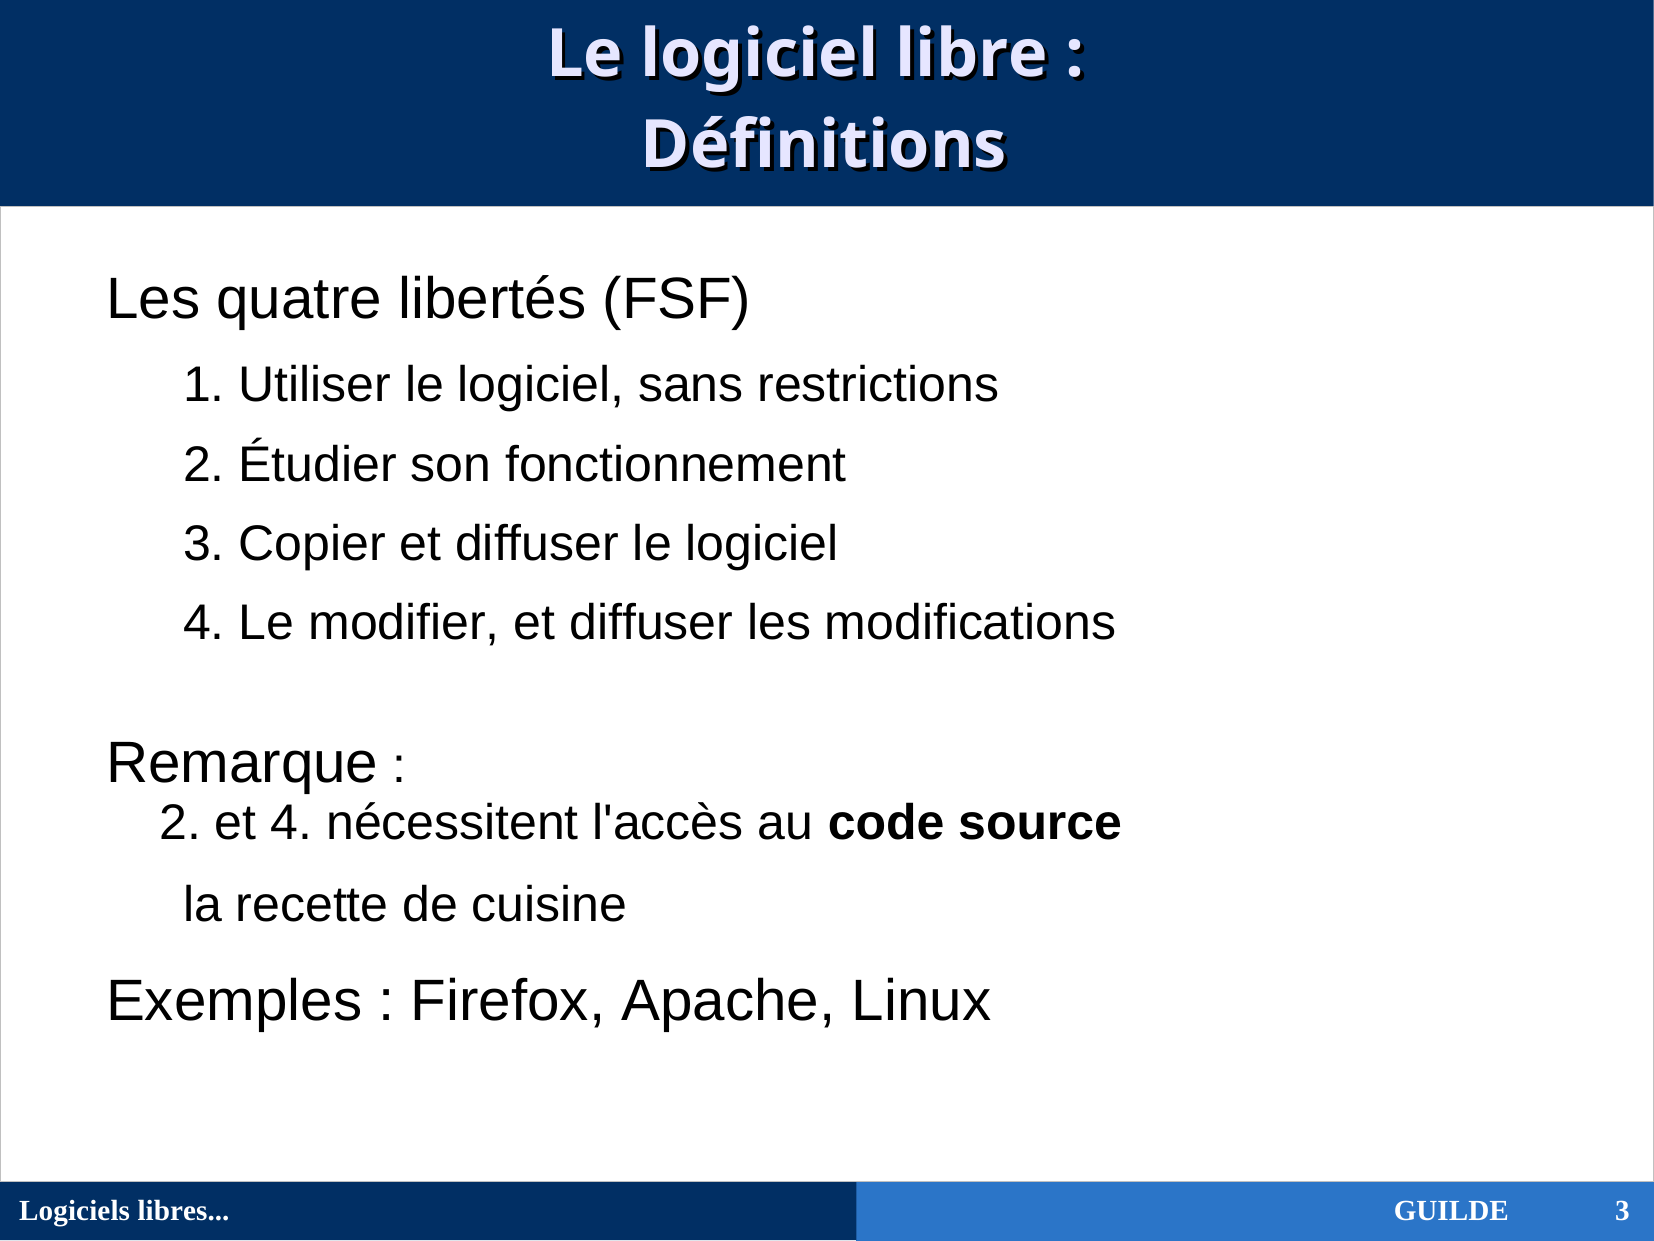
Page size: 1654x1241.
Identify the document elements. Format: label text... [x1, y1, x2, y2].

list Les quatre libertés (FSF) 1. Utiliser le logiciel, sans restrictions 2. Étudier son fonctionnement 3. Copier et diffuser le logiciel 4. Le modifier, et diffuser les modifications Remarque : 2. et 4. nécessitent l'accès au code source la recette de cuisine Exemples : Firefox, Apache, Linux [88, 265, 1595, 1152]
title Le logiciel libre : Définitions [118, 13, 1531, 179]
